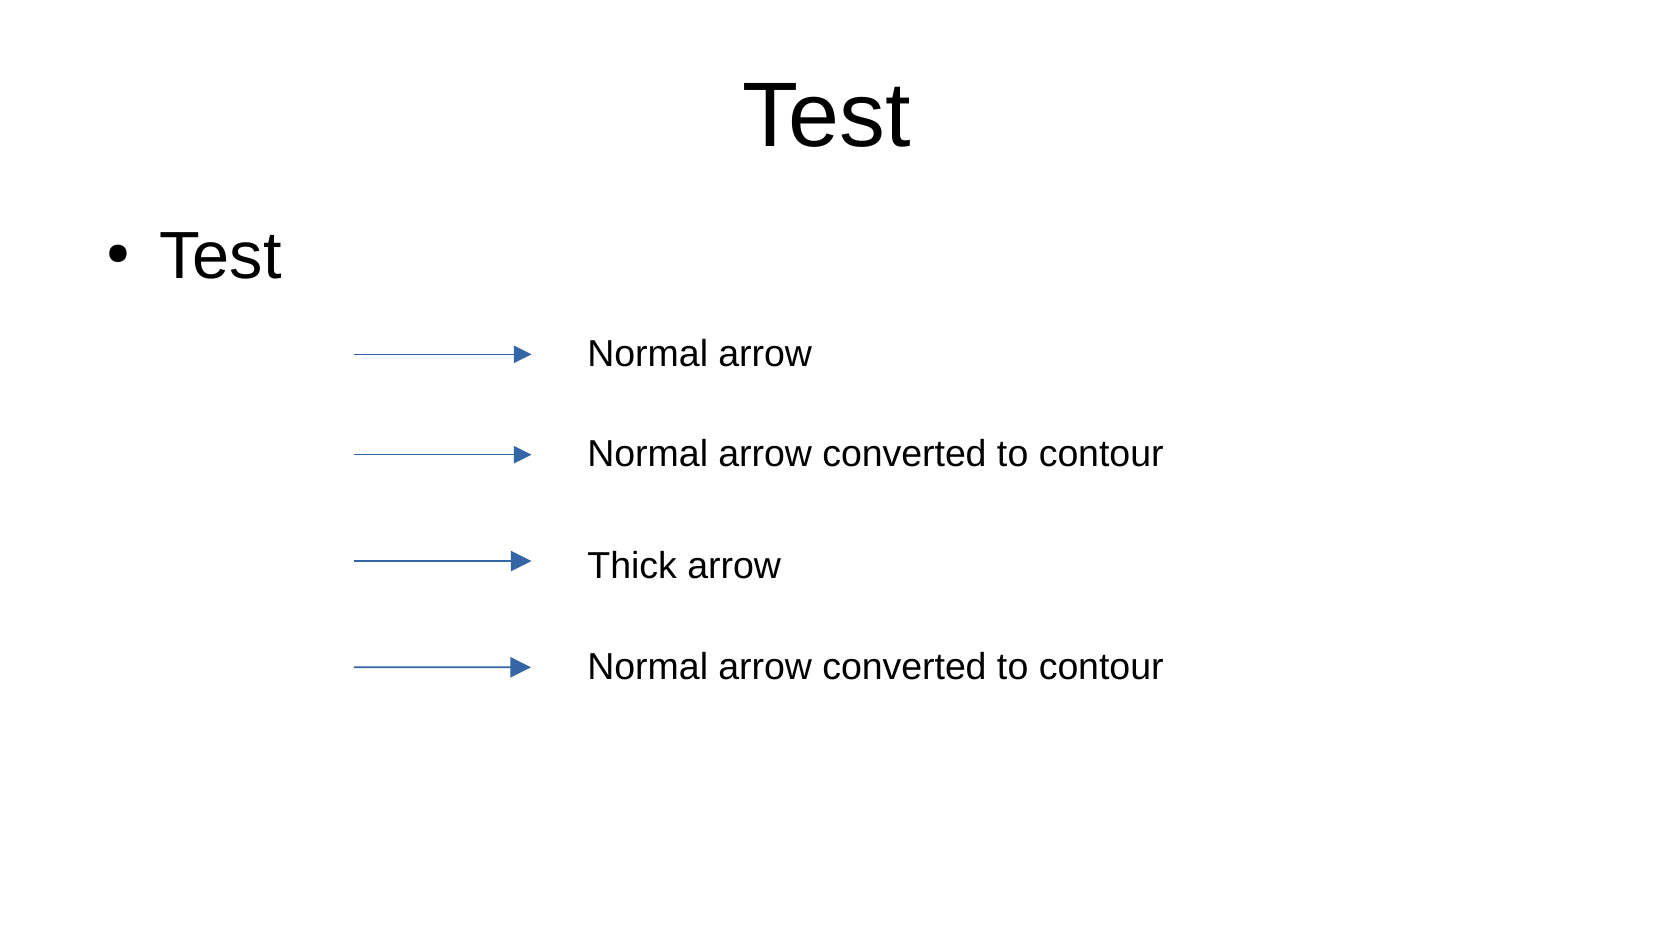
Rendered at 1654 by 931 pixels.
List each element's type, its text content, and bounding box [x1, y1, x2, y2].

title Test [82, 37, 1571, 193]
text_box Normal arrow converted to contour [572, 637, 1241, 779]
text_box Normal arrow converted to contour [572, 425, 1241, 566]
text_box [353, 656, 532, 678]
text_box [513, 445, 532, 464]
text_box Normal arrow [572, 324, 869, 384]
text_box Thick arrow [572, 537, 869, 597]
list Test [88, 217, 1577, 758]
